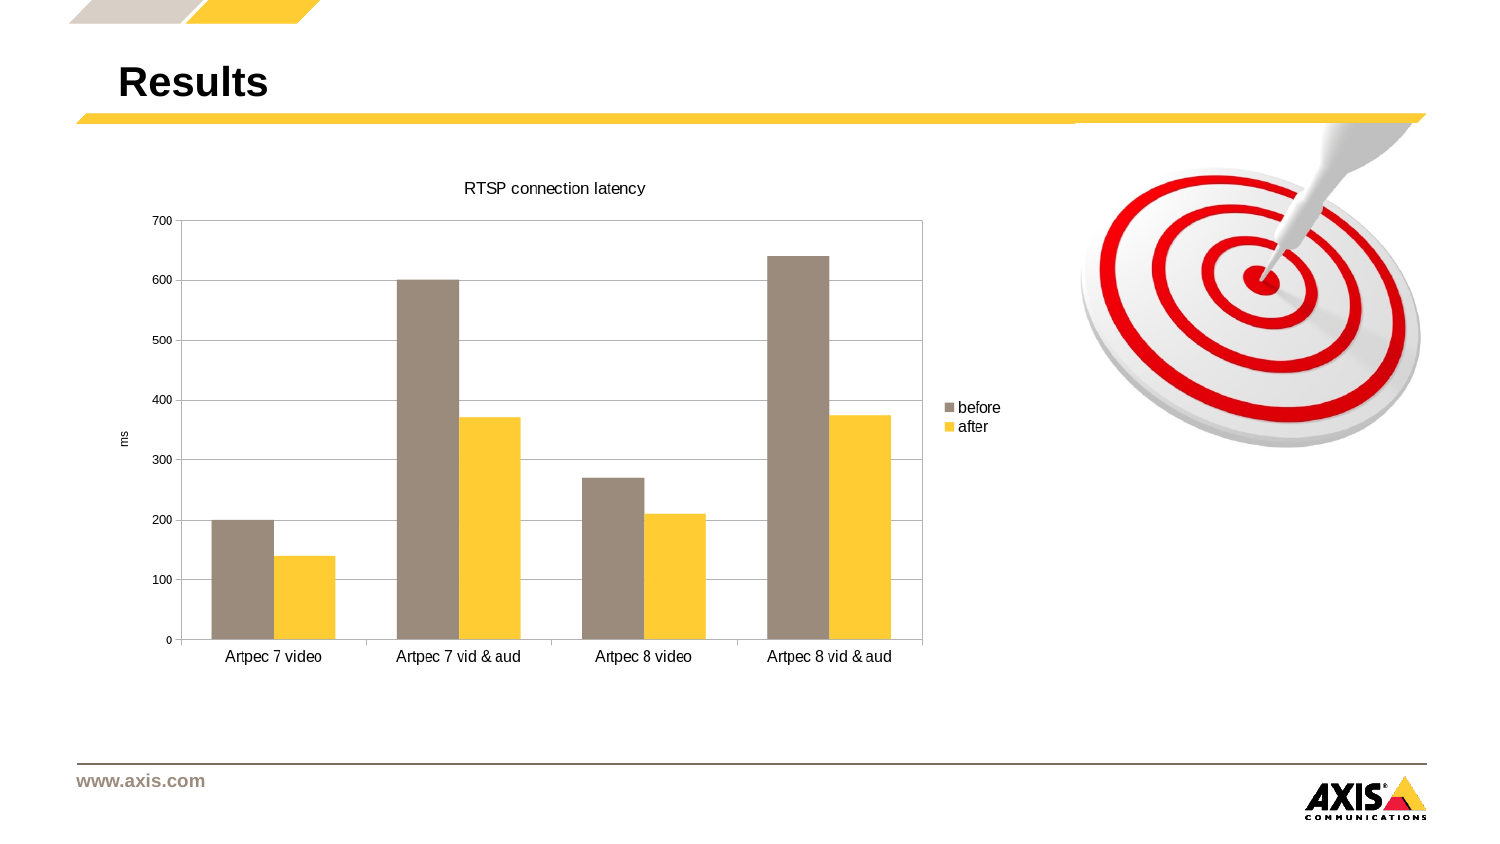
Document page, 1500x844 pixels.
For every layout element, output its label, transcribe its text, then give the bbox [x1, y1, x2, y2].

picture [1305, 776, 1426, 820]
title Results [103, 47, 1462, 108]
picture [96, 158, 1013, 676]
picture [1075, 123, 1426, 488]
